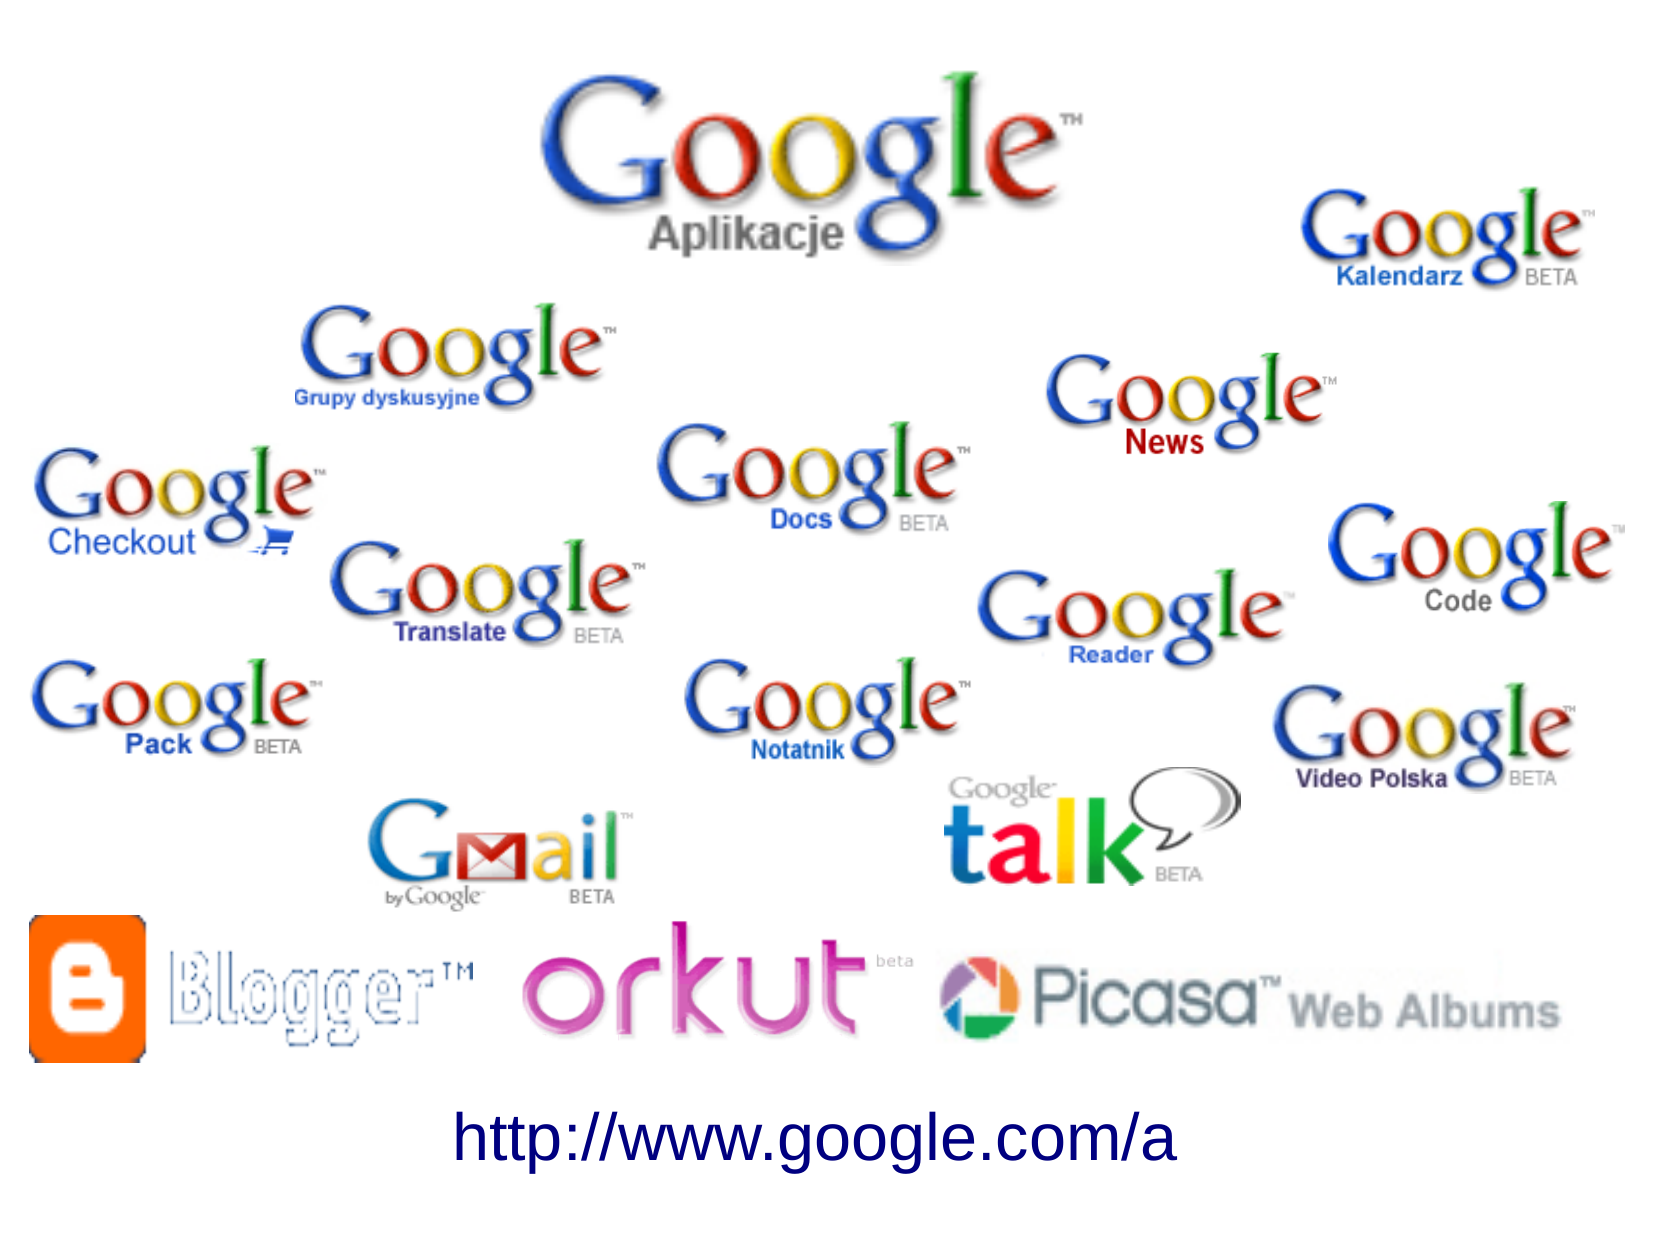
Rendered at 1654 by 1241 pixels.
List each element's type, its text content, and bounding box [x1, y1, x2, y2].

subtitle http://www.google.com/a [383, 1092, 1211, 1182]
picture [295, 295, 621, 414]
picture [1328, 501, 1625, 620]
picture [1033, 339, 1354, 473]
picture [651, 413, 1578, 886]
picture [29, 442, 650, 768]
picture [531, 58, 1091, 266]
picture [1299, 177, 1595, 296]
picture [29, 797, 916, 1063]
picture [931, 944, 1654, 1058]
